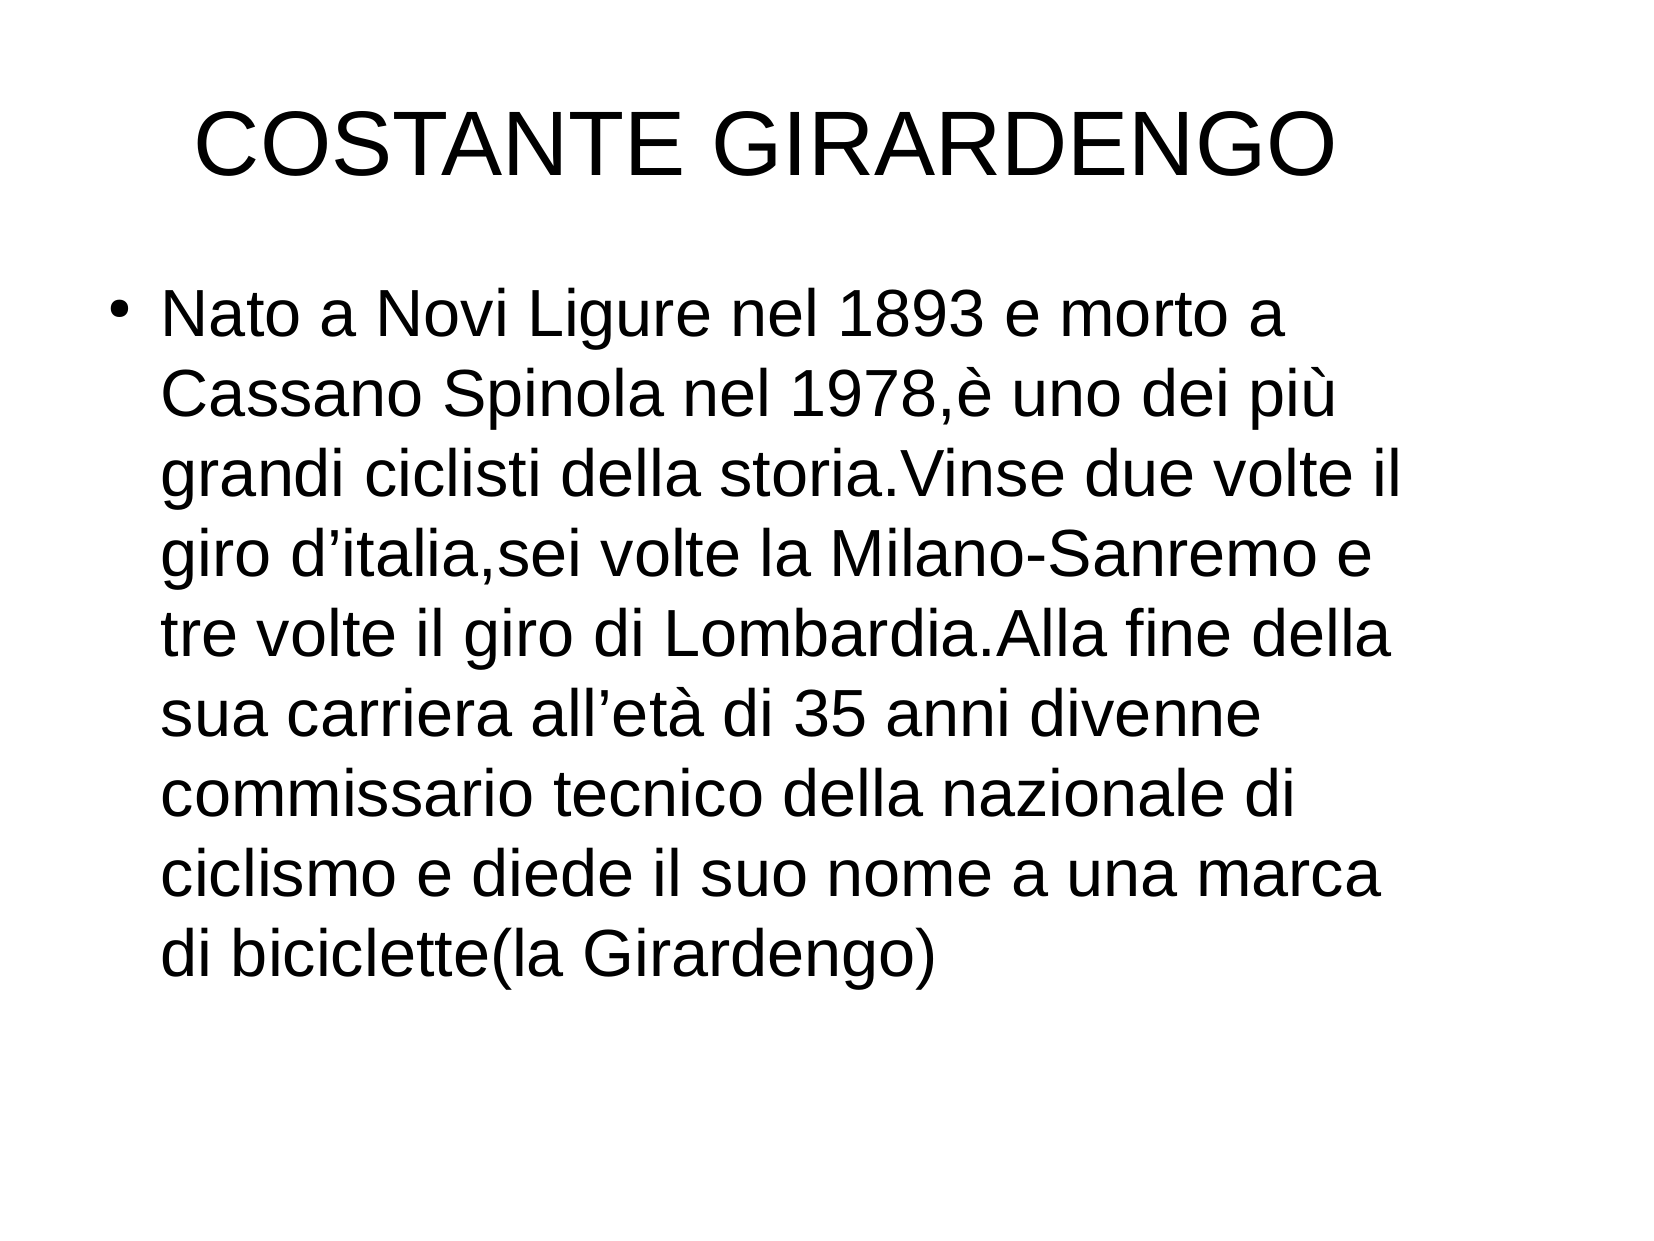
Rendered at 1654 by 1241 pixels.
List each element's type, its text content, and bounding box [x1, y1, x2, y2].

list Nato a Novi Ligure nel 1893 e morto a Cassano Spinola nel 1978,è uno dei più grandi ciclisti della storia.Vinse due volte il giro d’italia,sei volte la Milano-Sanremo e tre volte il giro di Lombardia.Alla fine della sua carriera all’età di 35 anni divenne commissario tecnico della nazionale di ciclismo e diede il suo nome a una marca di biciclette(la Girardengo) [75, 262, 1426, 1005]
title COSTANTE GIRARDENGO [75, 45, 1426, 233]
